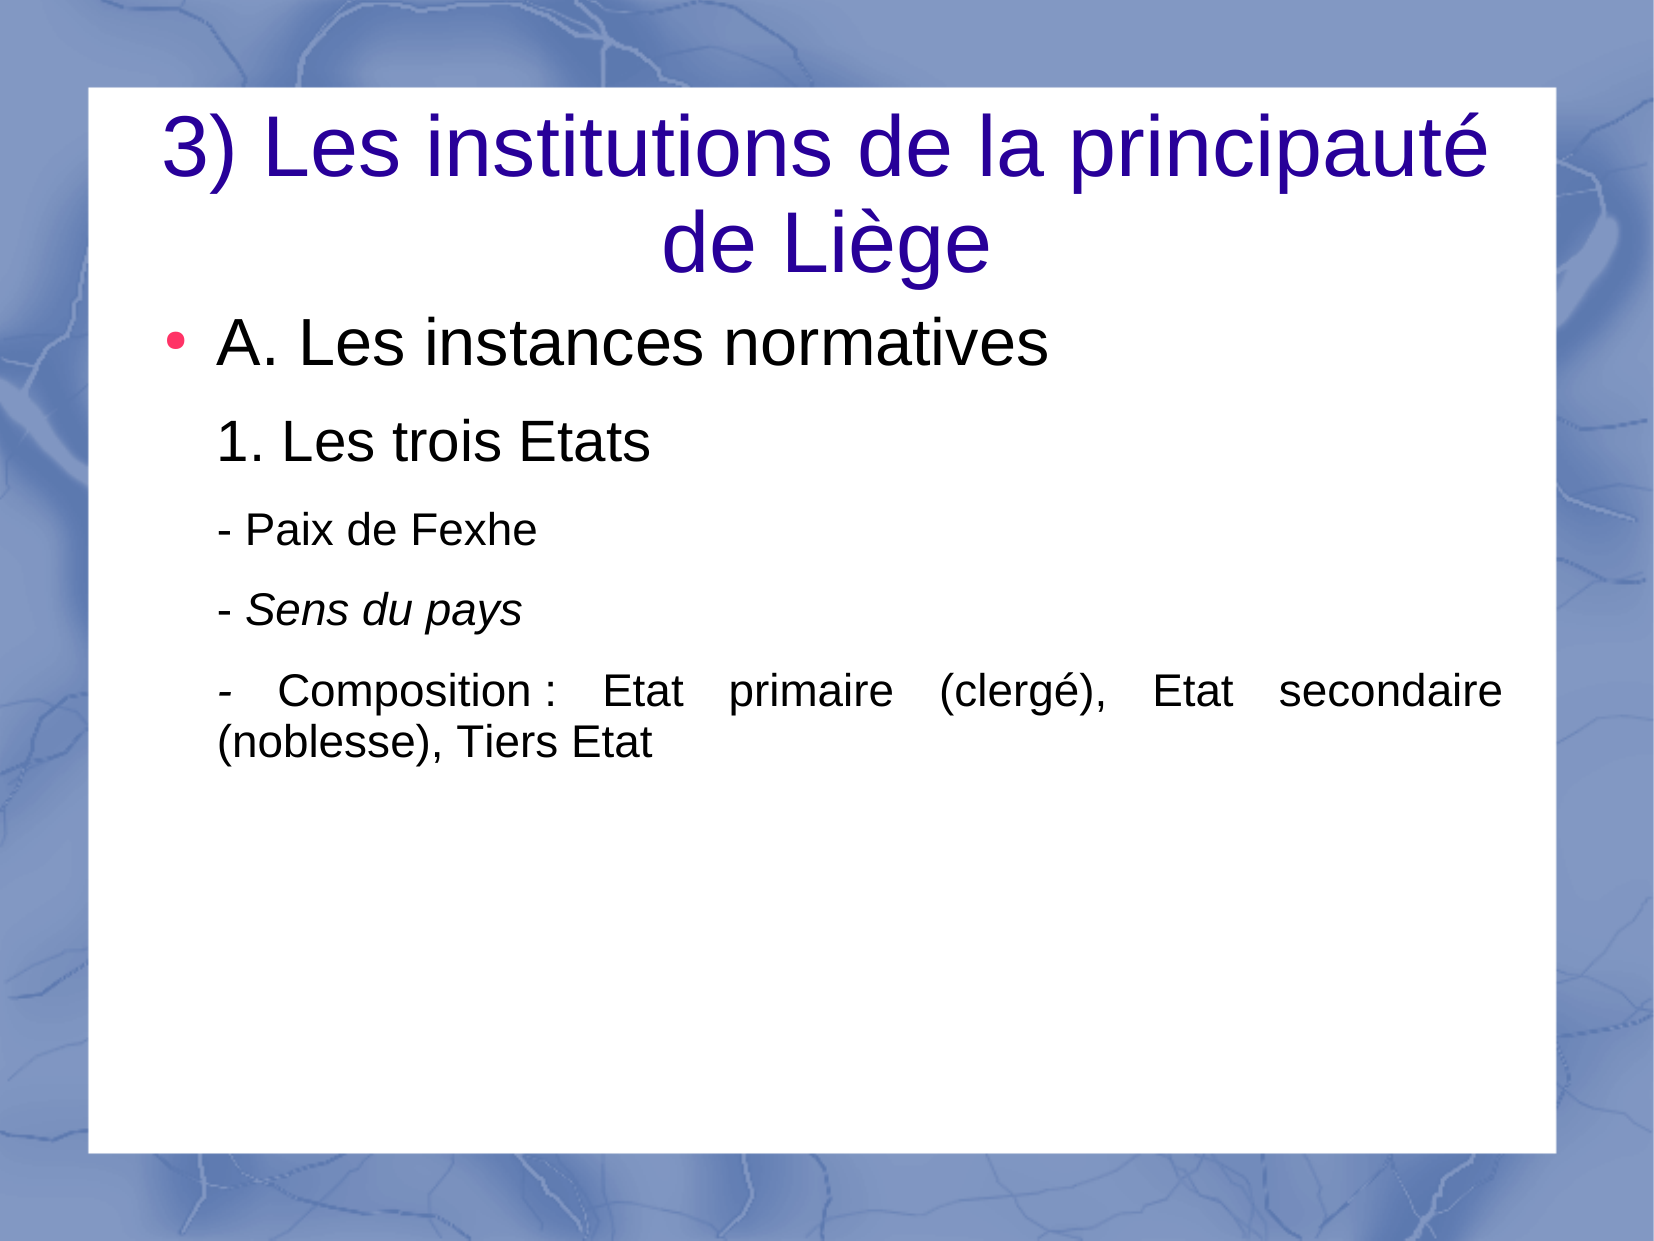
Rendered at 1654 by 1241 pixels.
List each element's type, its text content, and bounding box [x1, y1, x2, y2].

list A. Les instances normatives 1. Les trois Etats - Paix de Fexhe - Sens du pays - Composition : Etat primaire (clergé), Etat secondaire (noblesse), Tiers Etat [146, 304, 1505, 1025]
title 3) Les institutions de la principauté de Liège [118, 90, 1536, 298]
picture [0, 0, 1654, 1241]
